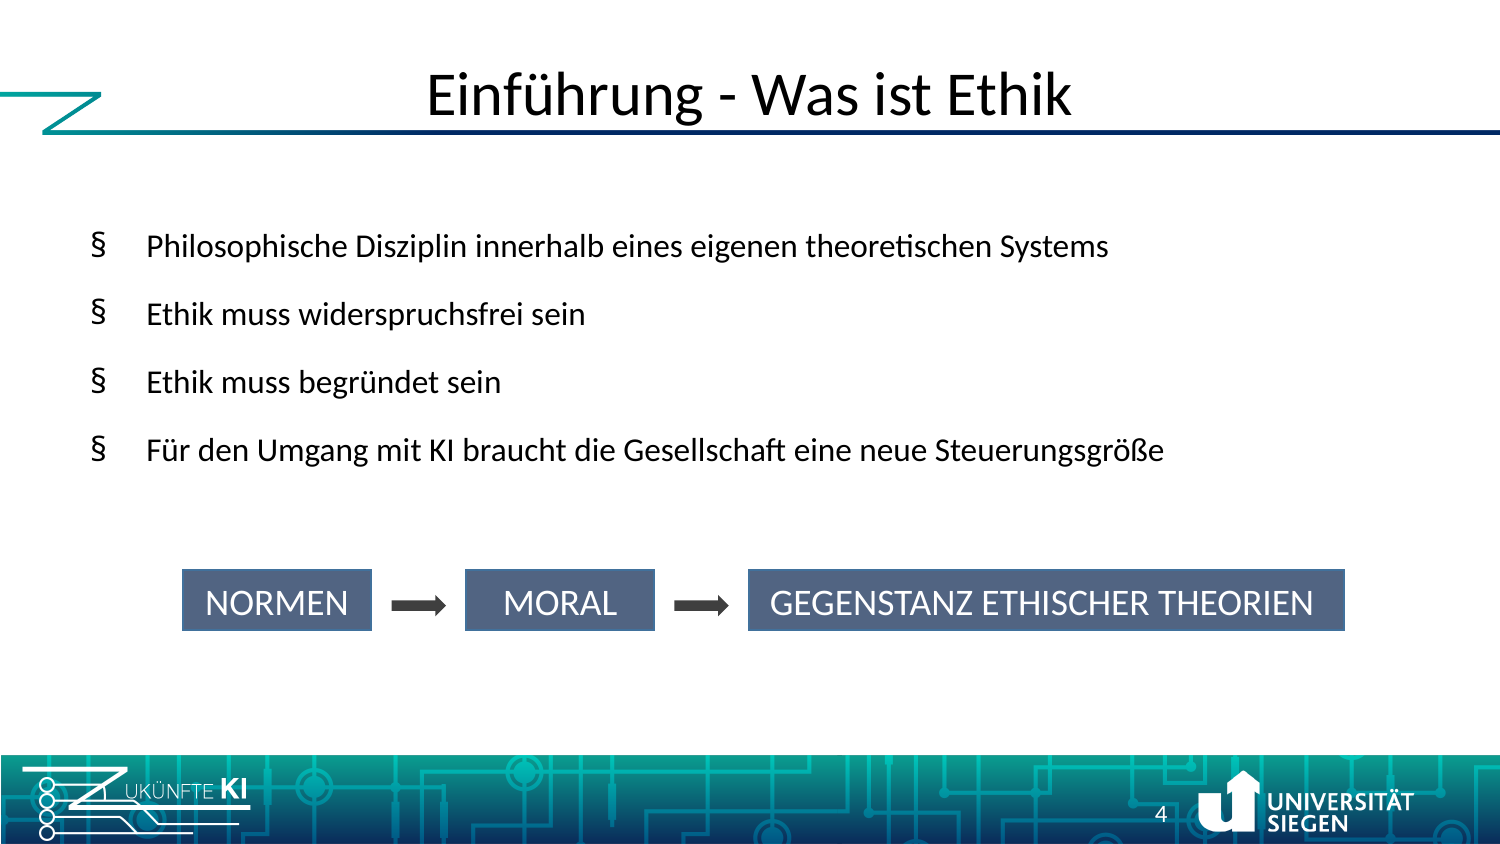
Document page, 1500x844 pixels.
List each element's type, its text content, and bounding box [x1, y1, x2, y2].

text_box [1139, 790, 1490, 836]
text_box GEGENSTANZ ETHISCHER THEORIEN [749, 570, 1344, 630]
list Philosophische Disziplin innerhalb eines eigenen theoretischen Systems Ethik muss widerspruchsfrei sein Ethik muss begründet sein Für den Umgang mit KI braucht die Gesellschaft eine neue Steuerungsgröße [75, 196, 1426, 730]
text_box [674, 594, 729, 617]
title Einführung - Was ist Ethik [75, 20, 1426, 161]
text_box MORAL [466, 570, 654, 630]
text_box [391, 594, 447, 617]
text_box NORMEN [183, 570, 371, 630]
